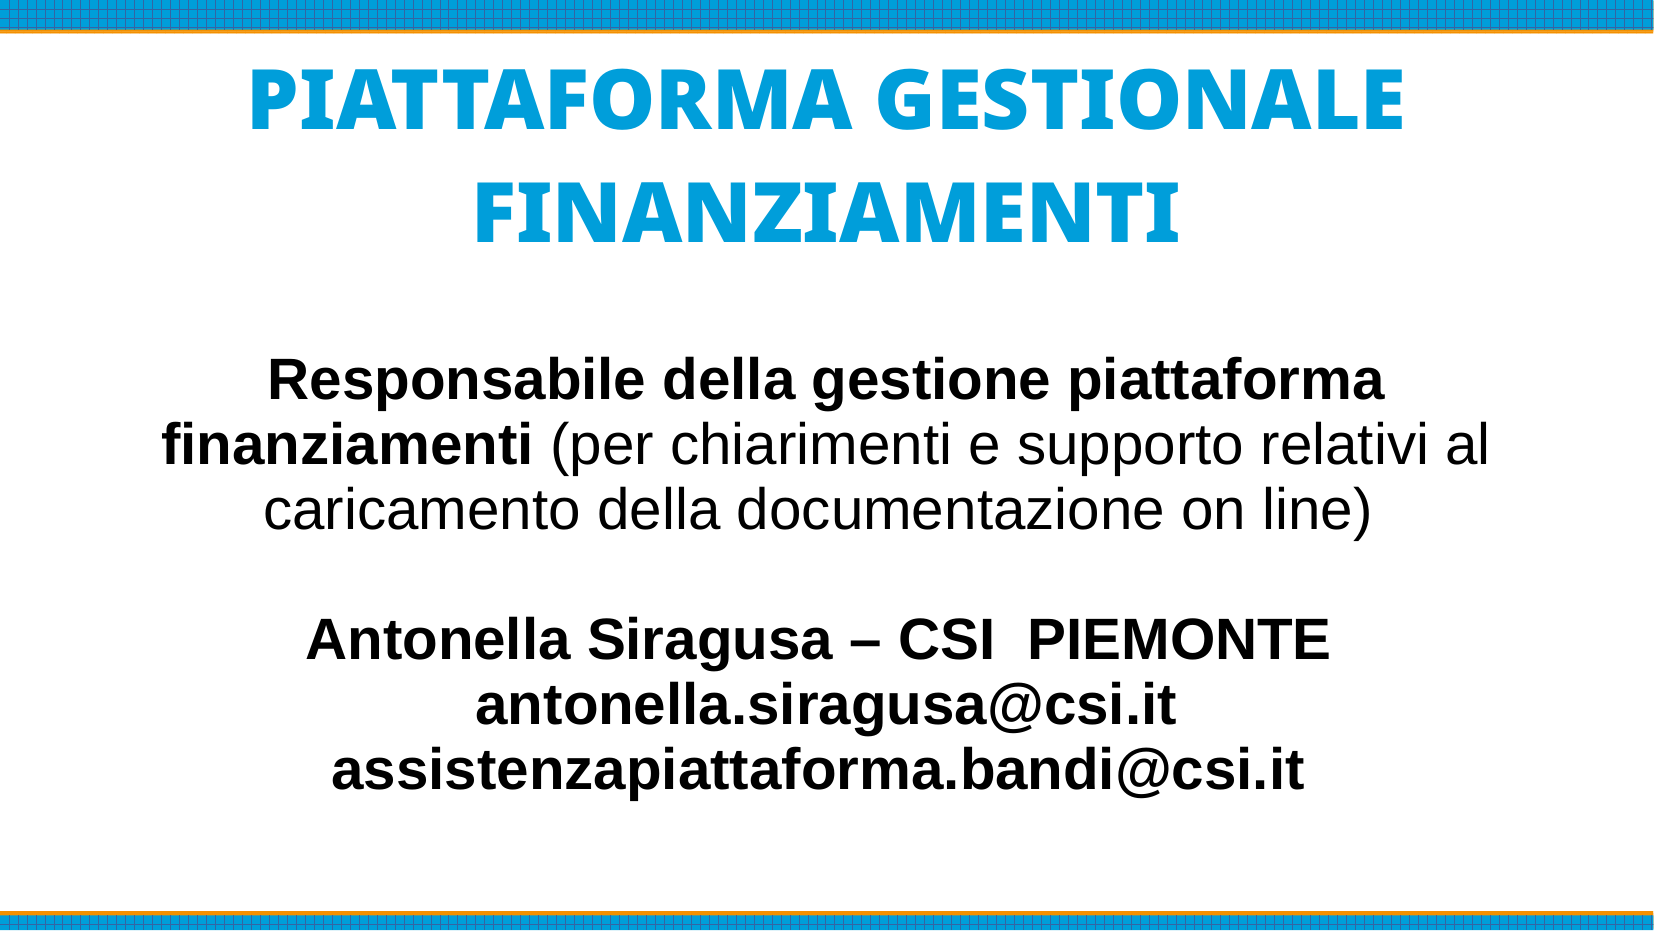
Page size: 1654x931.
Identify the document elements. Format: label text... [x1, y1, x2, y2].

subtitle PIATTAFORMA GESTIONALE FINANZIAMENTI Responsabile della gestione piattaforma finanziamenti (per chiarimenti e supporto relativi al caricamento della documentazione on line) Antonella Siragusa – CSI PIEMONTE antonella.siragusa@csi.it assistenzapiattaforma.bandi@csi.it [88, 44, 1565, 798]
